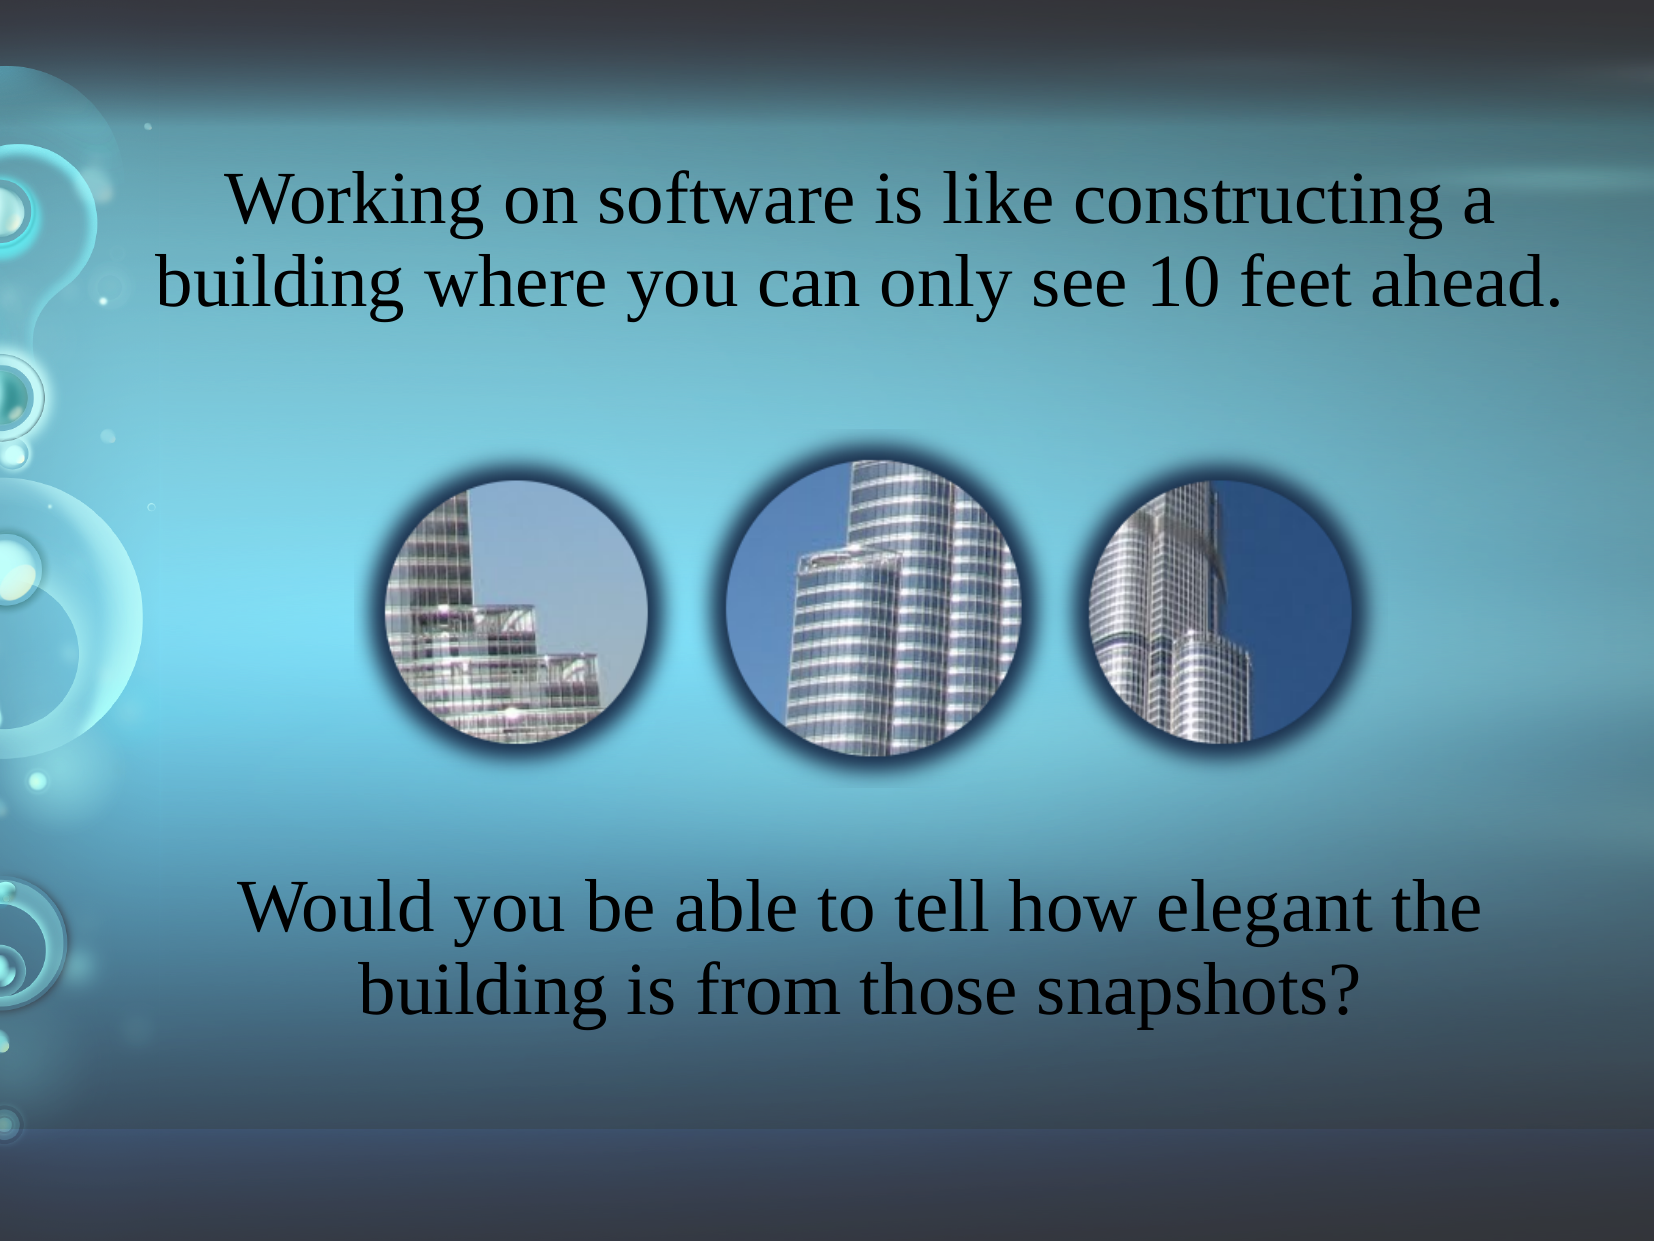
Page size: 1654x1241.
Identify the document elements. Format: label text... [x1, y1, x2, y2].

picture [354, 429, 1388, 788]
text_box Would you be able to tell how elegant the building is from those snapshots? [150, 787, 1571, 1109]
subtitle Working on software is like constructing a building where you can only see 10 feet ahead. [150, 78, 1571, 400]
